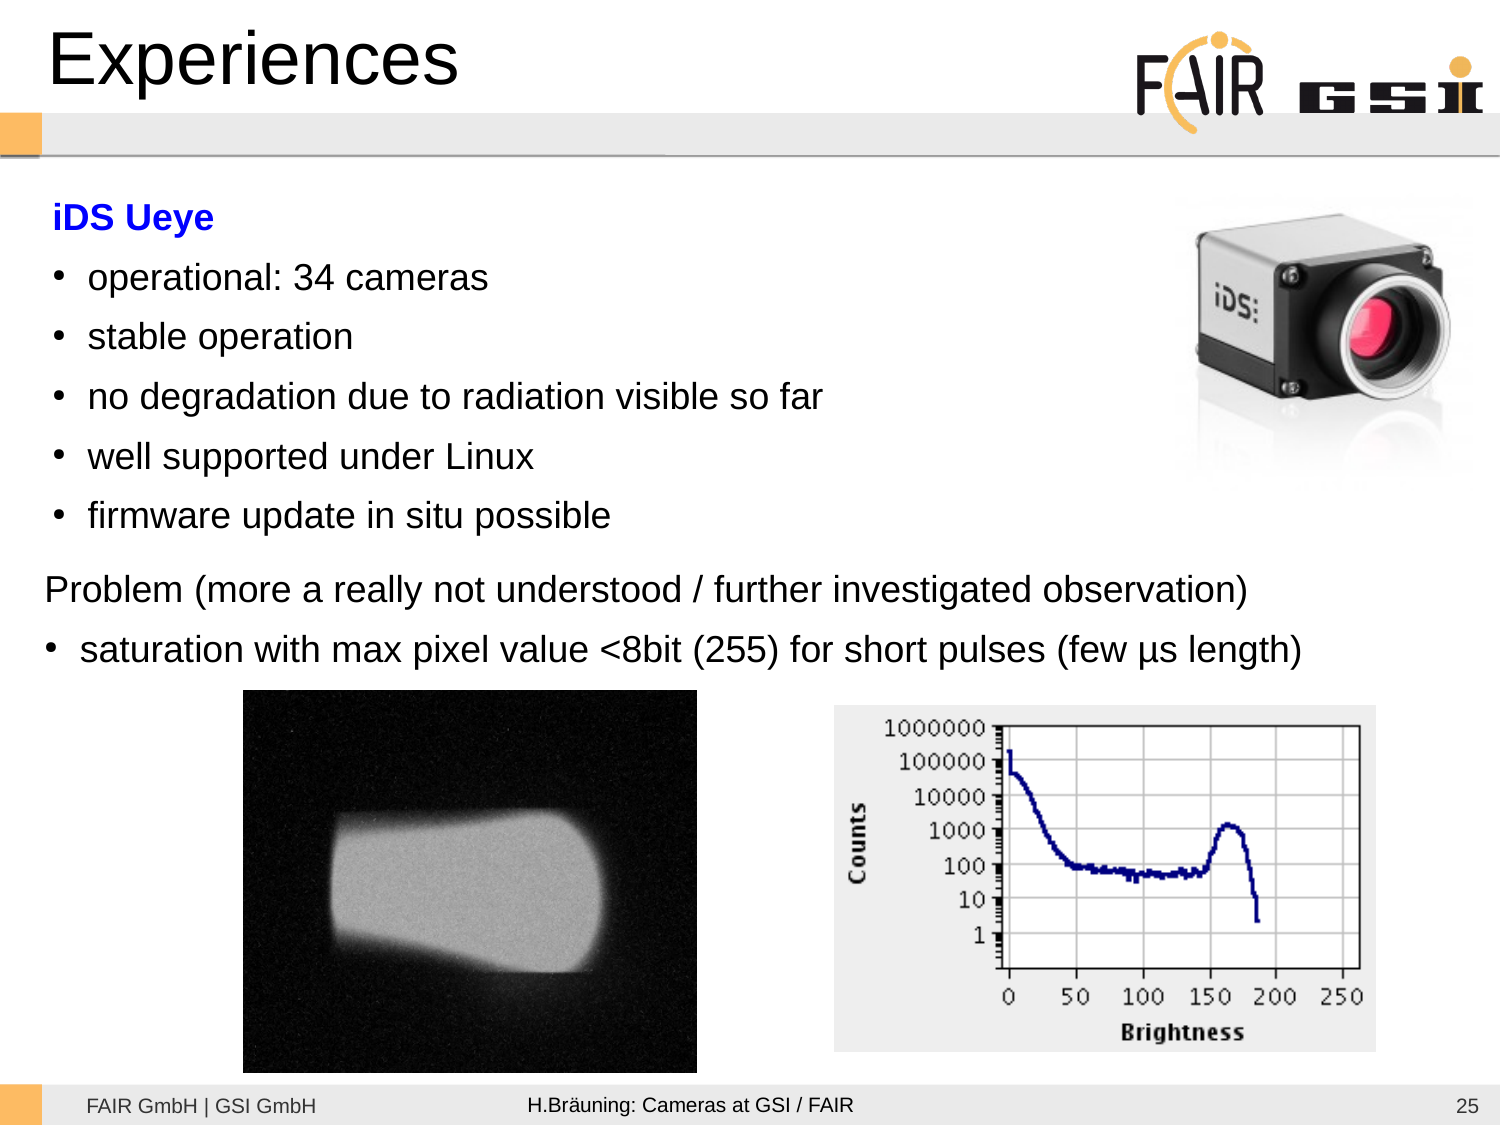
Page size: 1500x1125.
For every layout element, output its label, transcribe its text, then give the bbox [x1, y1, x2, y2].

picture [243, 690, 697, 1073]
picture [1298, 54, 1484, 113]
text_box iDS Ueye operational: 34 cameras stable operation no degradation due to radiation visible so far well supported under Linux firmware update in situ possible [37, 188, 839, 545]
text_box Problem (more a really not understood / further investigated observation) saturation with max pixel value <8bit (255) for short pulses (few µs length) [29, 561, 1318, 678]
picture [1175, 193, 1473, 491]
picture [1136, 29, 1264, 136]
title Experiences [47, 0, 1117, 119]
picture [834, 705, 1376, 1052]
